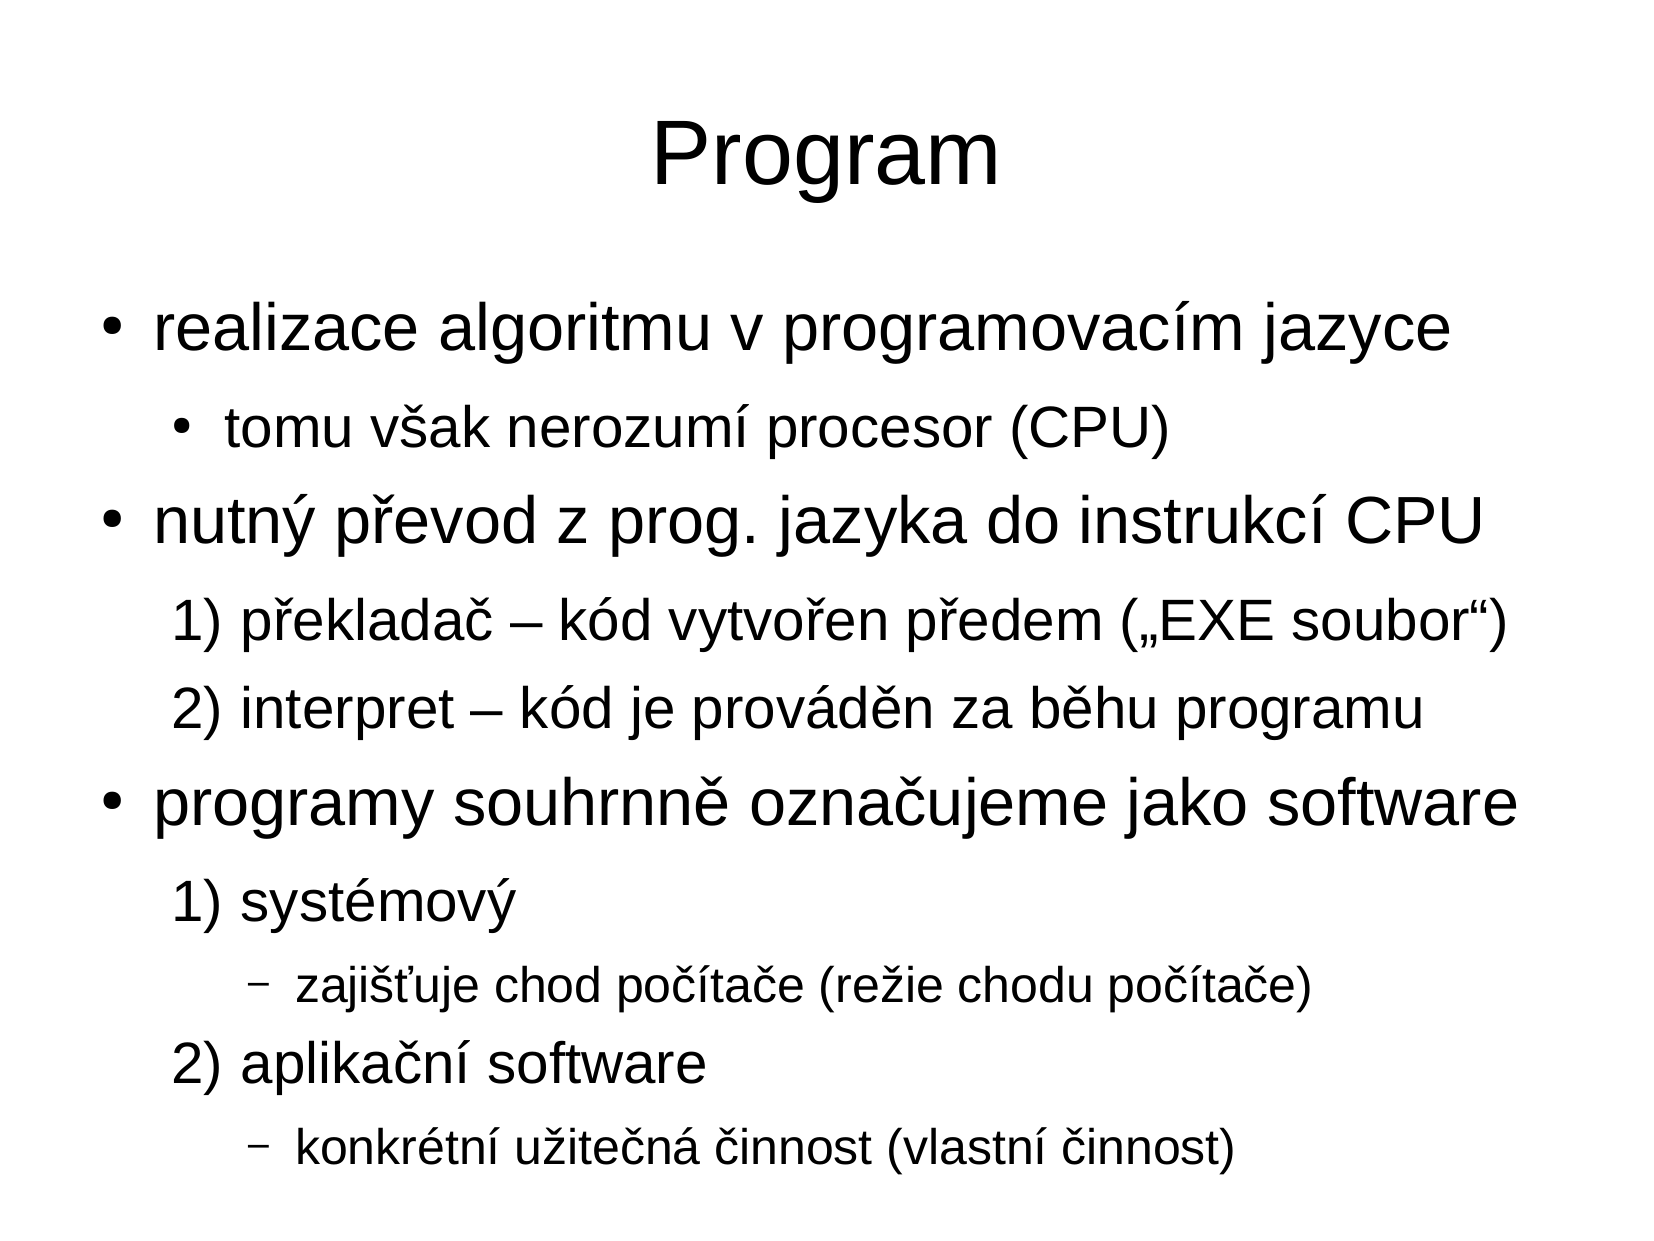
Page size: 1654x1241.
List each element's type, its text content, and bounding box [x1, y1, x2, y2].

title Program [82, 56, 1571, 250]
list realizace algoritmu v programovacím jazyce tomu však nerozumí procesor (CPU) nutný převod z prog. jazyka do instrukcí CPU překladač – kód vytvořen předem („EXE soubor“) interpret – kód je prováděn za běhu programu programy souhrnně označujeme jako software systémový zajišťuje chod počítače (režie chodu počítače) aplikační software konkrétní užitečná činnost (vlastní činnost) [82, 290, 1571, 1176]
